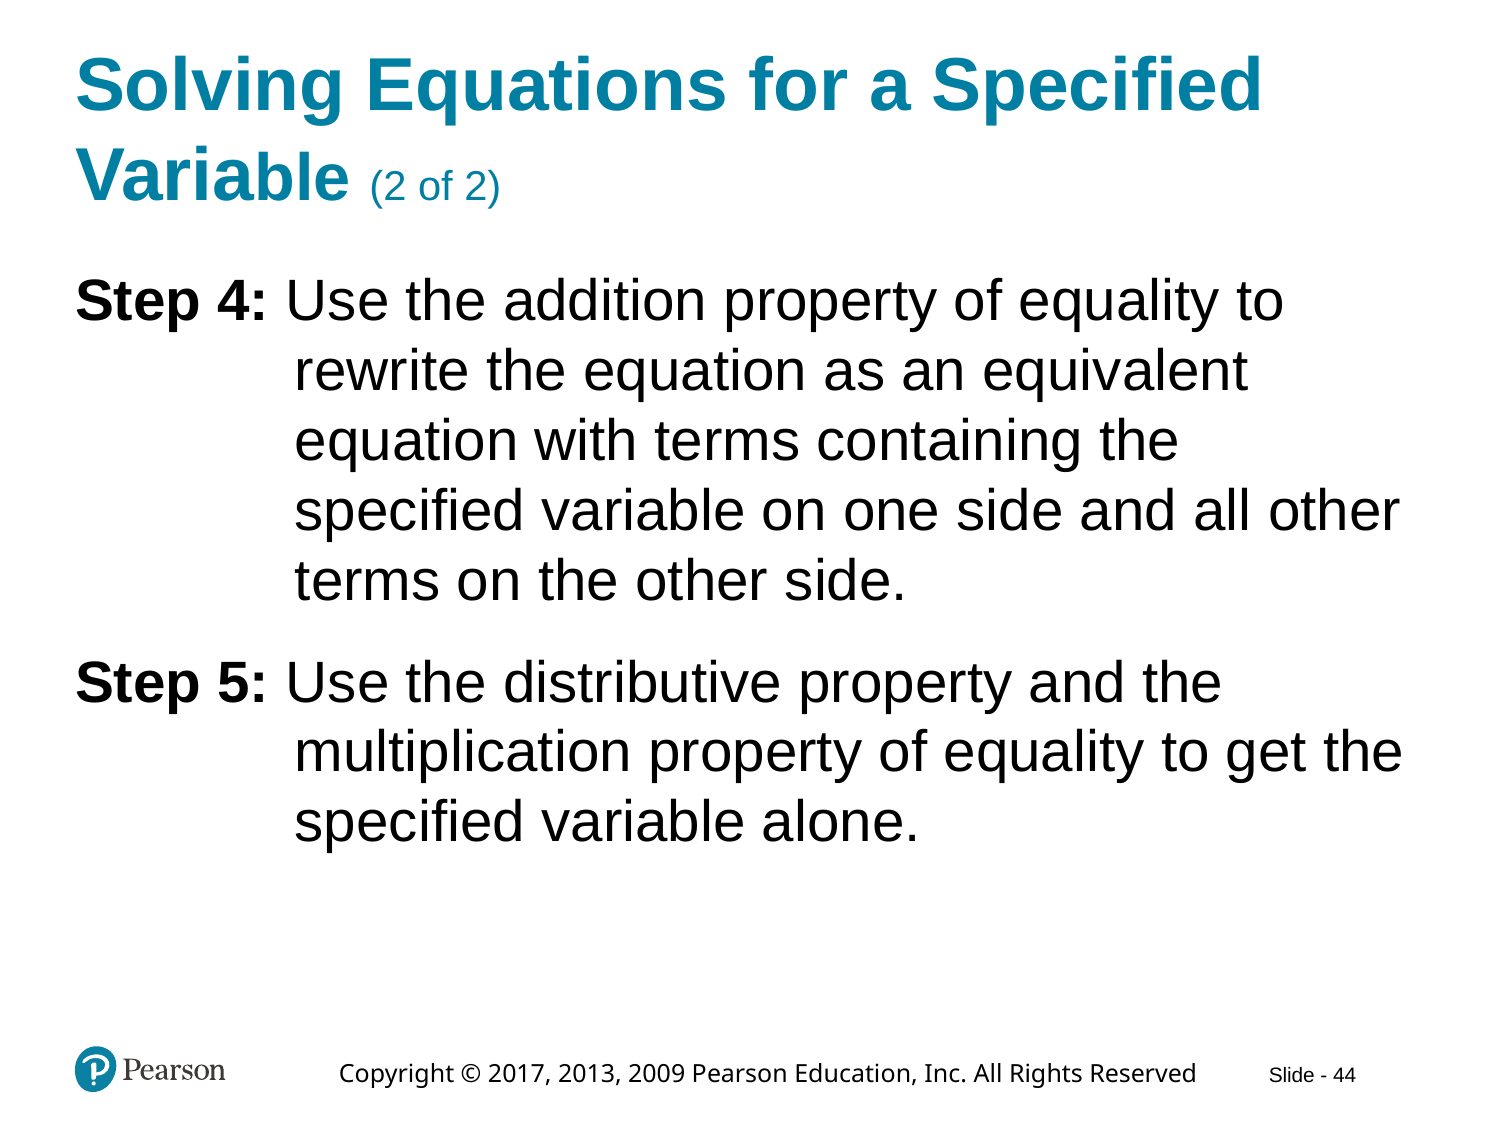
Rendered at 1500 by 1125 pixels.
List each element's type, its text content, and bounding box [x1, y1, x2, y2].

title Solving Equations for a Specified Variable (2 of 2) [75, 35, 1425, 216]
list Step 4: Use the addition property of equality to rewrite the equation as an equivalent equation with terms containing the specified variable on one side and all other terms on the other side. Step 5: Use the distributive property and the multiplication property of equality to get the specified variable alone. [75, 262, 1425, 875]
